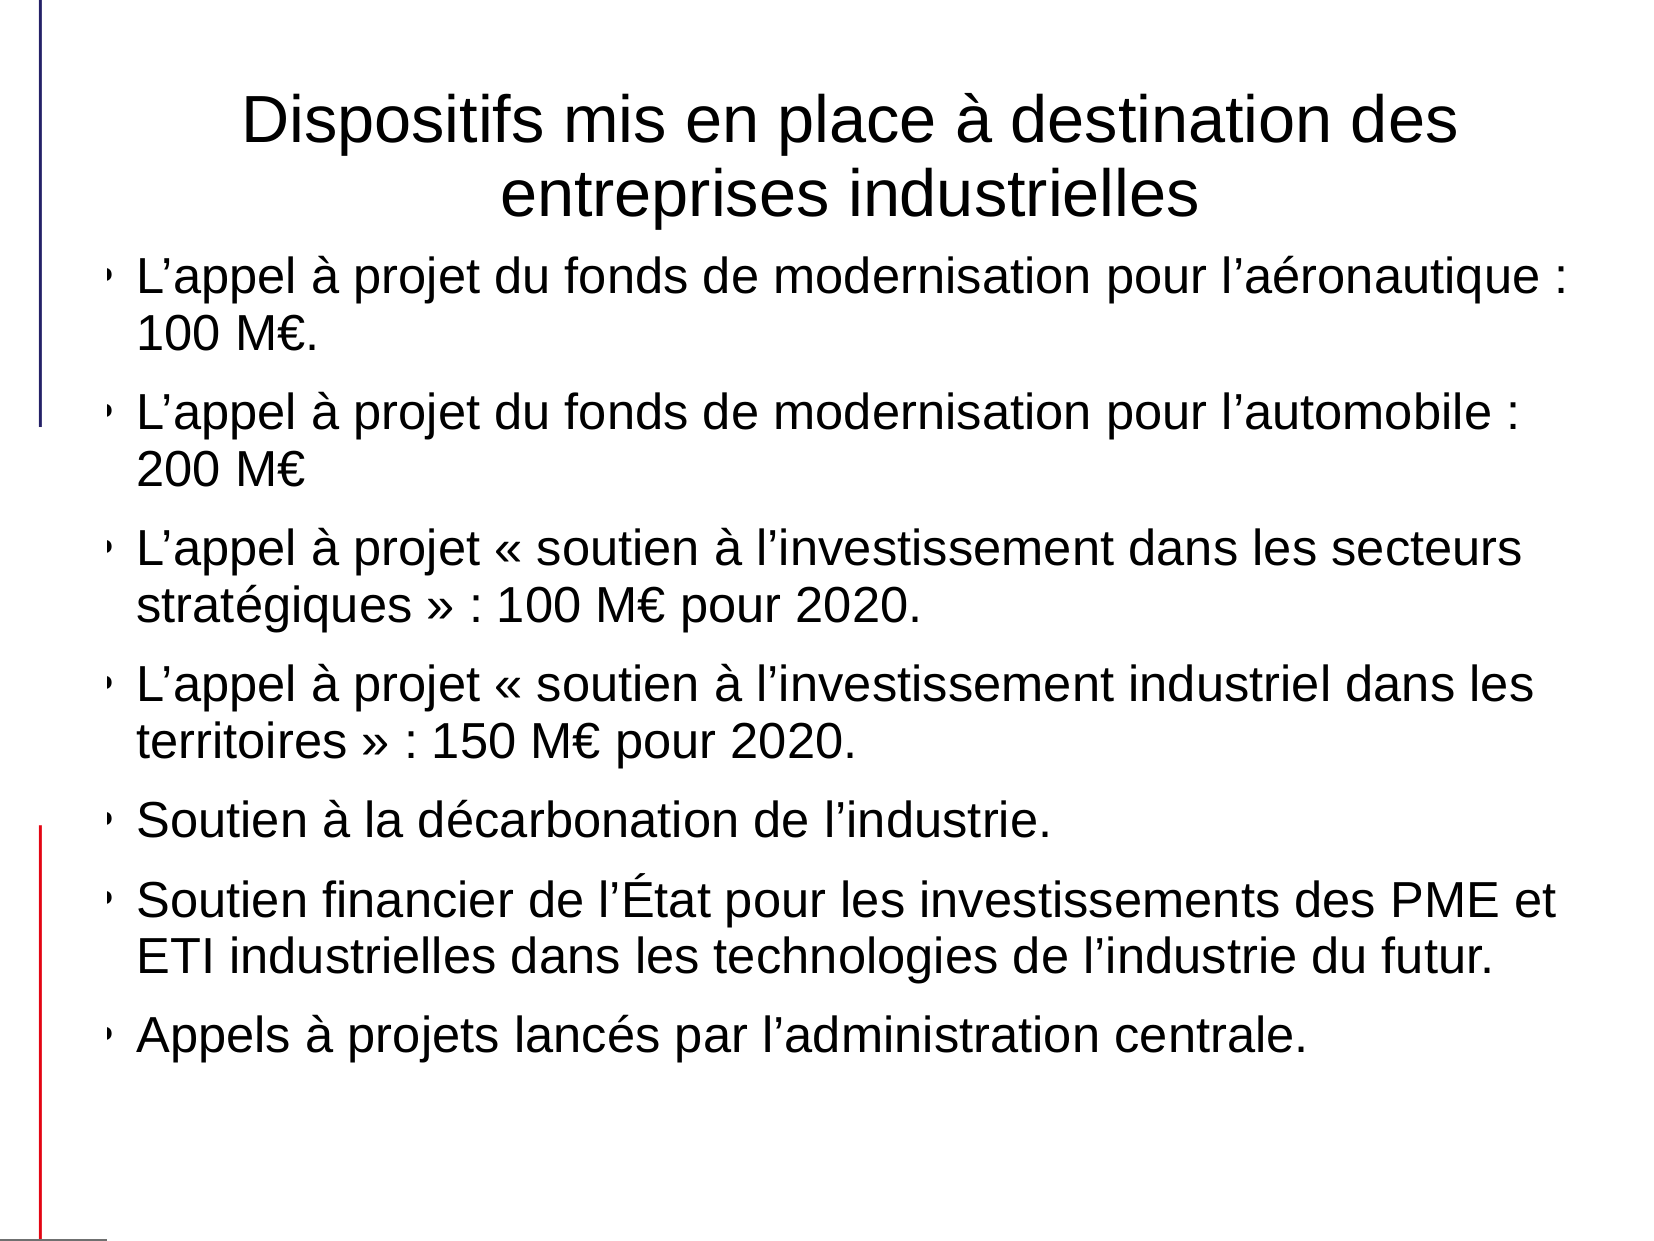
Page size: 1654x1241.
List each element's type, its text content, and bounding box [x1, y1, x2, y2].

picture [0, 0, 107, 1241]
list L’appel à projet du fonds de modernisation pour l’aéronautique : 100 M€. L’appel à projet du fonds de modernisation pour l’automobile : 200 M€ L’appel à projet « soutien à l’investissement dans les secteurs stratégiques » : 100 M€ pour 2020. L’appel à projet « soutien à l’investissement industriel dans les territoires » : 150 M€ pour 2020. Soutien à la décarbonation de l’industrie. Soutien financier de l’État pour les investissements des PME et ETI industrielles dans les technologies de l’industrie du futur. Appels à projets lancés par l’administration centrale. [107, 248, 1571, 1099]
title Dispositifs mis en place à destination des entreprises industrielles [107, 52, 1595, 260]
